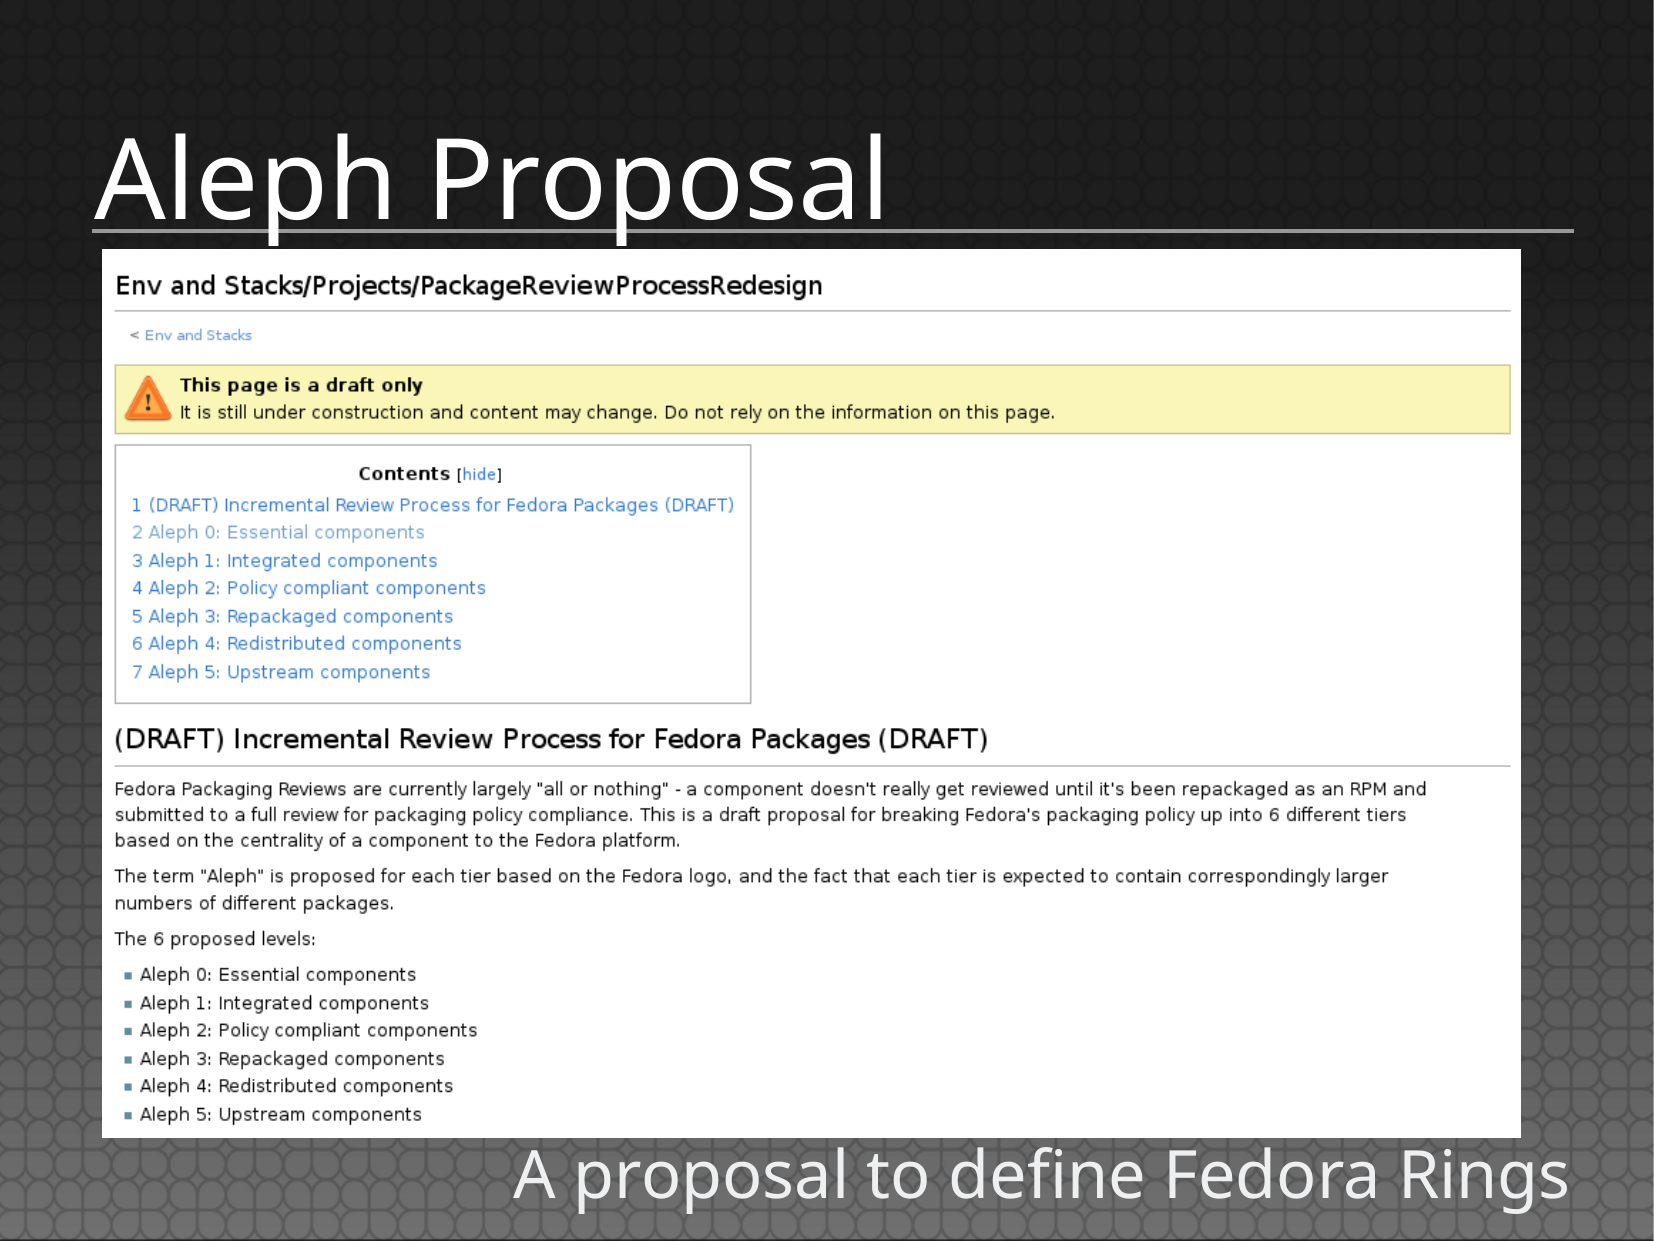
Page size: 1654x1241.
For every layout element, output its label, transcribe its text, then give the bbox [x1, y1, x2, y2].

picture [0, 0, 1654, 1241]
title Aleph Proposal [94, 100, 1426, 251]
list A proposal to define Fedora Rings [105, 1030, 1573, 1219]
